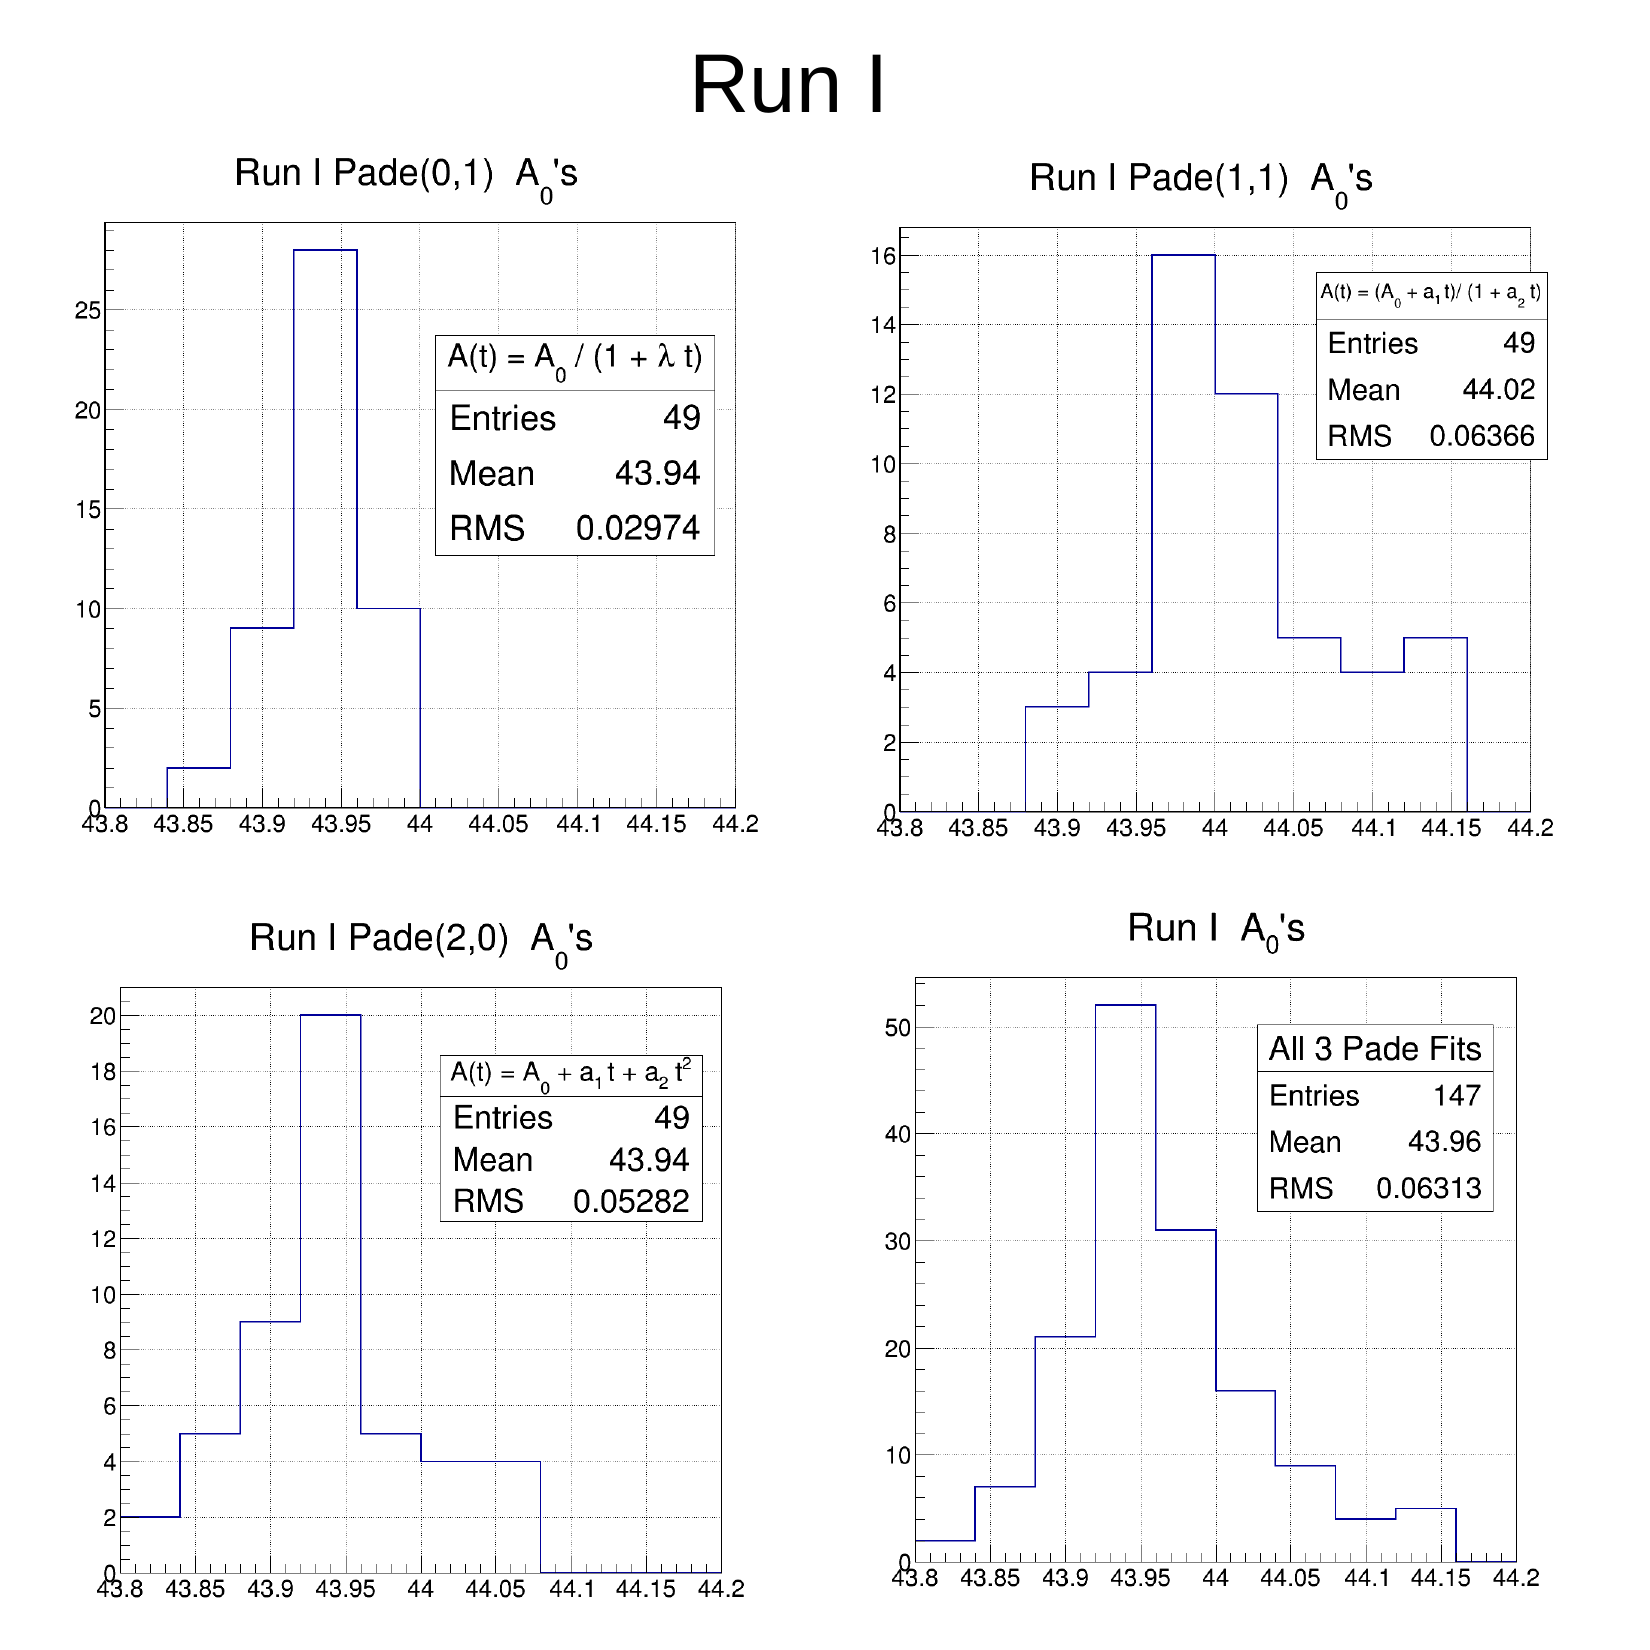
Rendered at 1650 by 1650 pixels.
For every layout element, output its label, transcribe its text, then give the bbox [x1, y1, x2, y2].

picture [30, 149, 781, 881]
text_box Run I [675, 30, 1066, 138]
picture [45, 914, 796, 1646]
picture [840, 904, 1591, 1636]
picture [825, 154, 1576, 886]
